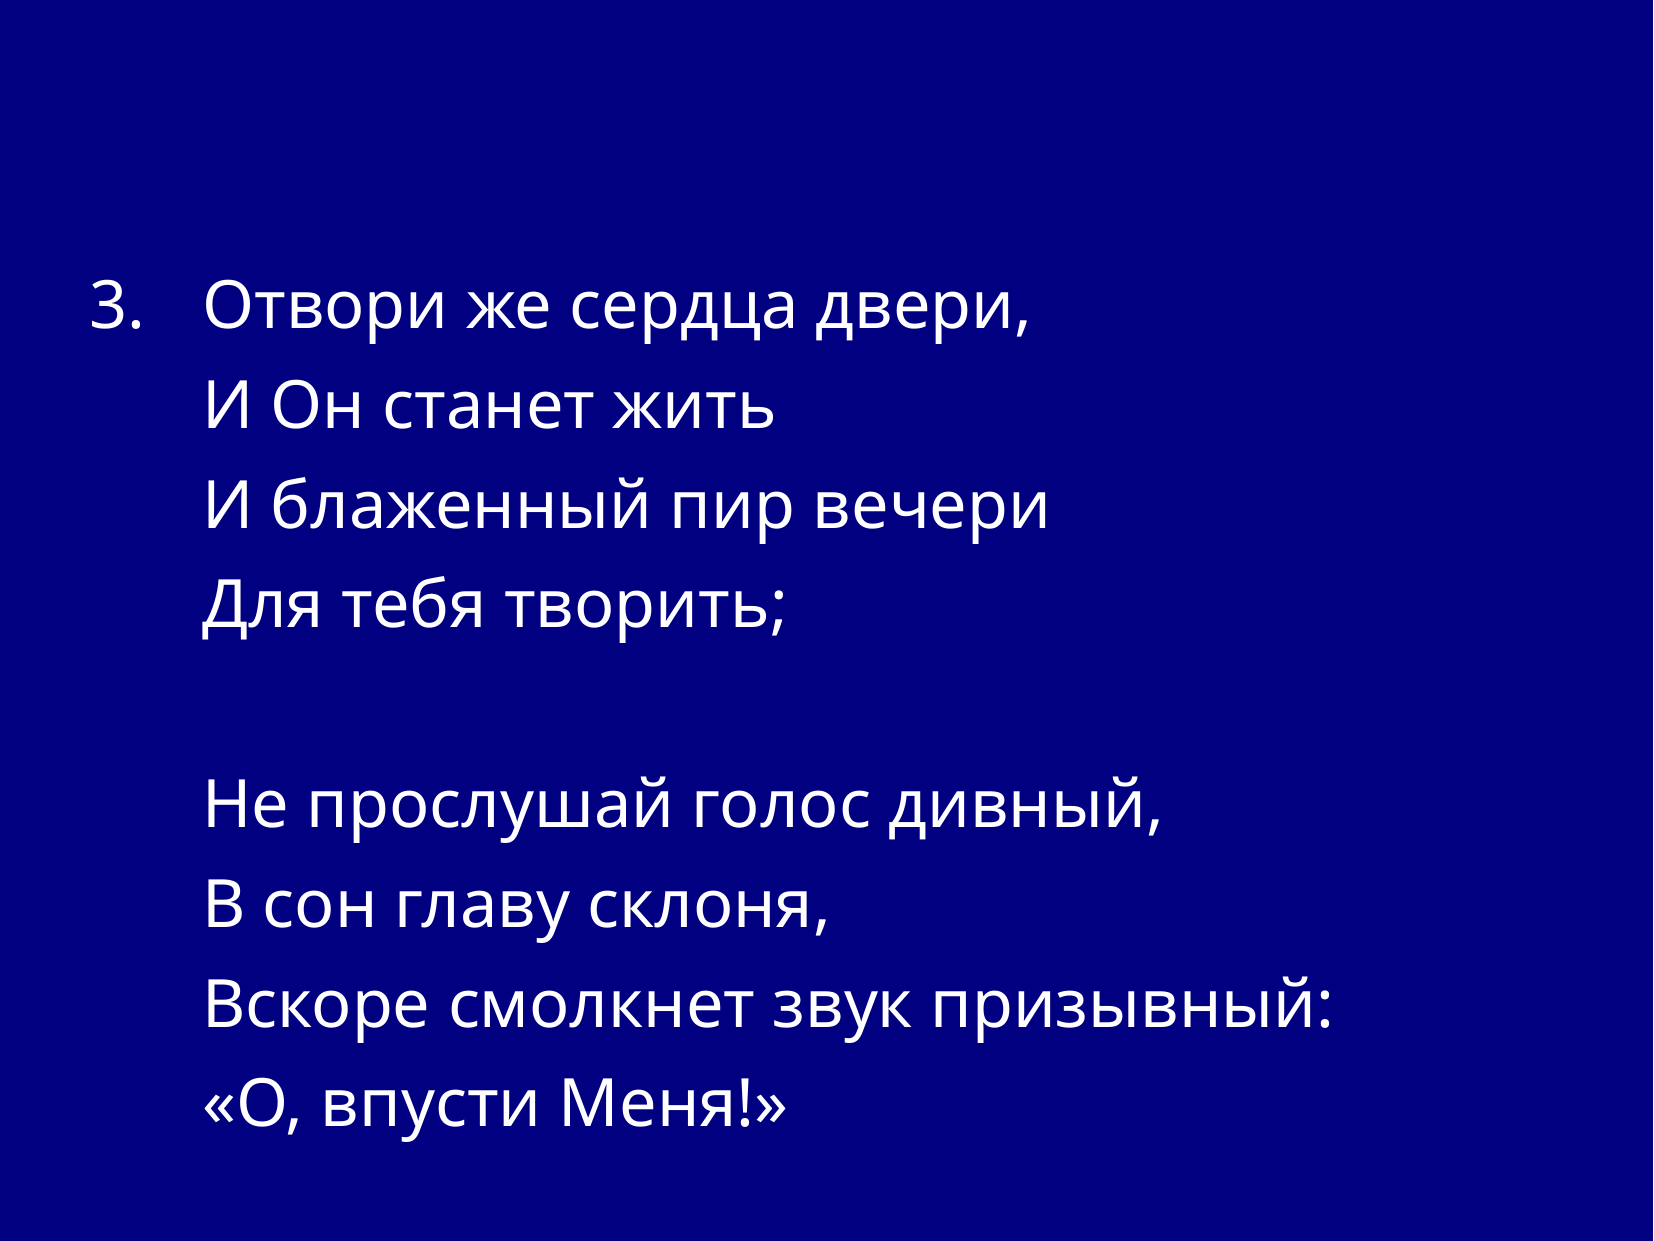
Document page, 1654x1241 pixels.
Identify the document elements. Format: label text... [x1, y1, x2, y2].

text_box 3. Отвори же сердца двери, И Он станет жить И блаженный пир вечери Для тебя творить; Не прослушай голос дивный, В сон главу склоня, Вскоре смолкнет звук призывный: «О, впусти Меня!» [75, 150, 1576, 1163]
